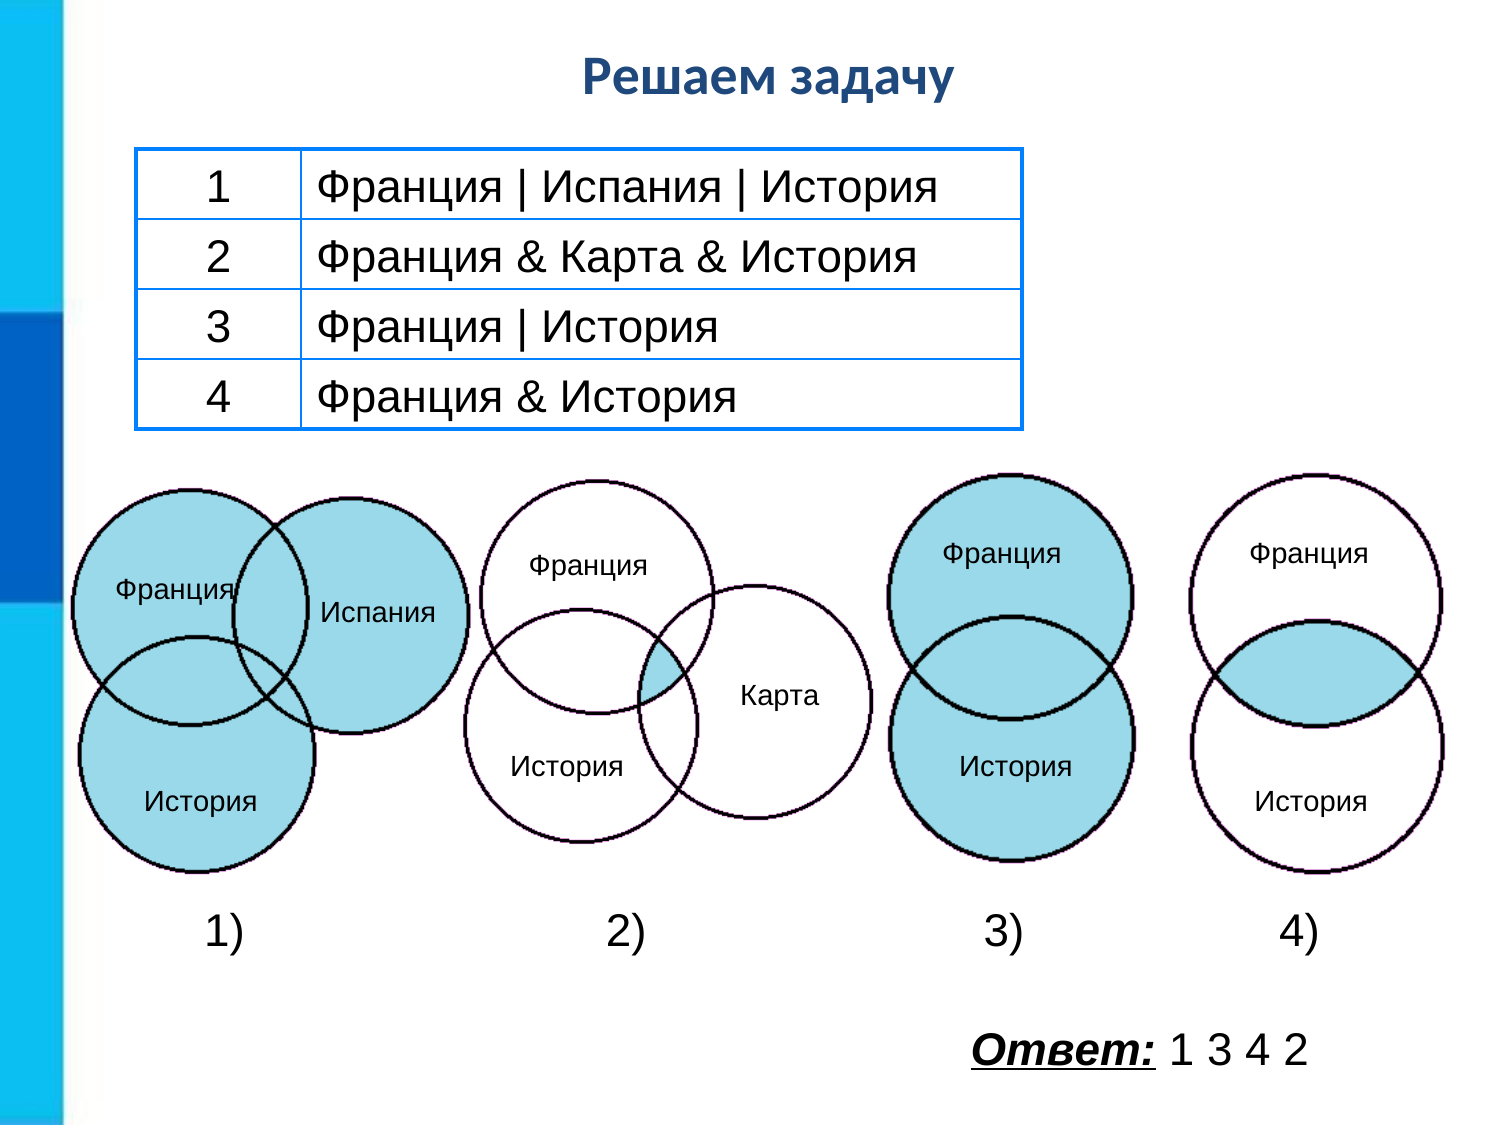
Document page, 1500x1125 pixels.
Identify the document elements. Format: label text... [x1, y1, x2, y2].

table_header 1 [138, 151, 300, 218]
text_box 2) [584, 893, 668, 964]
text_box Франция [513, 538, 668, 590]
text_box Франция [927, 527, 1082, 578]
text_box Испания [289, 585, 454, 637]
table_header Франция | Испания | История [302, 151, 1020, 218]
text_box 1) [183, 893, 266, 964]
text_box Карта [691, 668, 869, 720]
text_box 4) [1257, 893, 1341, 964]
text_box История [1222, 774, 1401, 826]
text_box Ответ: 1 3 4 2 [939, 1011, 1341, 1082]
table_cell Франция | История [302, 290, 1020, 358]
table_cell 3 [138, 290, 300, 358]
text_box Франция [1234, 527, 1389, 578]
table_cell 4 [138, 360, 300, 427]
picture [0, 0, 1500, 1125]
text_box Решаем задачу [112, 31, 1425, 114]
text_box Франция [100, 562, 255, 613]
table_cell 2 [138, 220, 300, 288]
text_box История [112, 774, 290, 826]
table_cell Франция & История [302, 360, 1020, 427]
table_cell Франция & Карта & История [302, 220, 1020, 288]
text_box История [927, 739, 1105, 790]
text_box История [478, 739, 656, 790]
text_box 3) [962, 893, 1046, 964]
